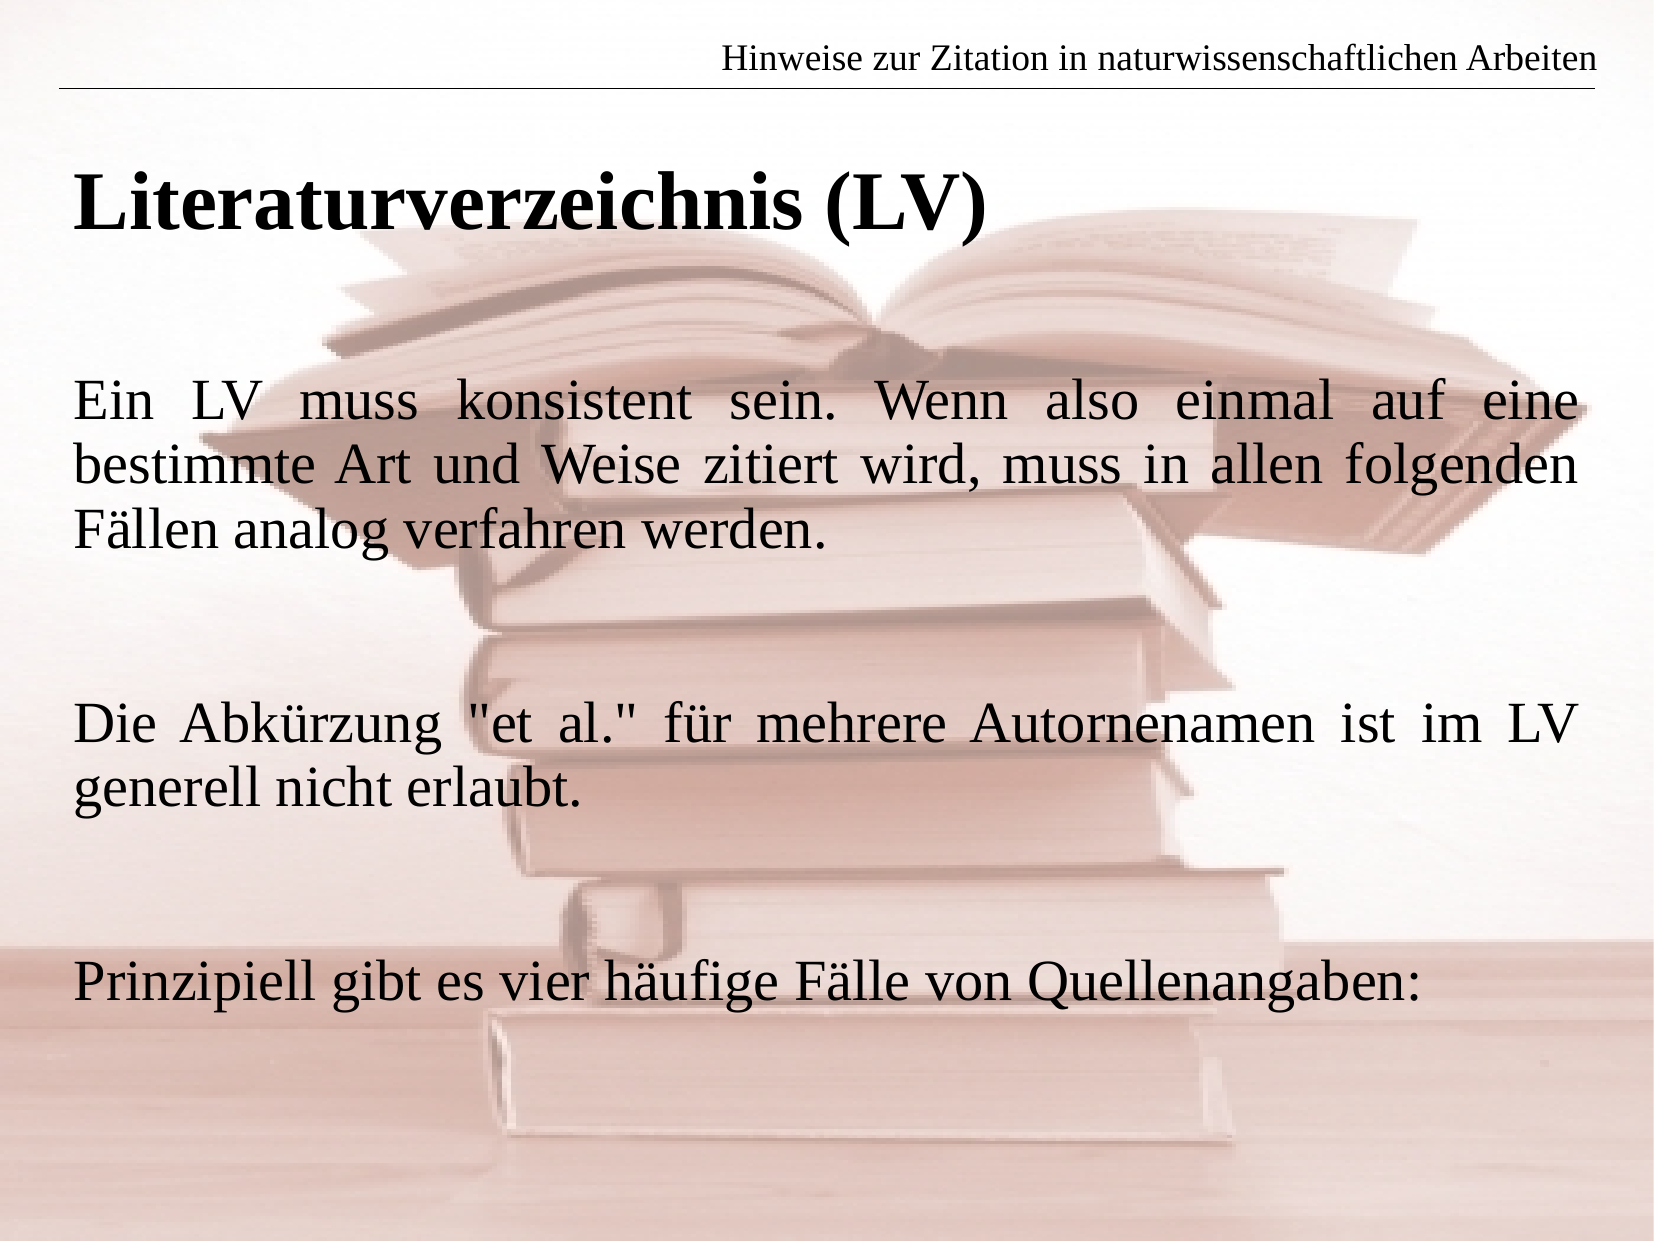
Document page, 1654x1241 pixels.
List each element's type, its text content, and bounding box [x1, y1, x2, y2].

picture [0, 0, 1654, 1241]
text_box Literaturverzeichnis (LV) Ein LV muss konsistent sein. Wenn also einmal auf eine bestimmte Art und Weise zitiert wird, muss in allen folgenden Fällen analog verfahren werden. Die Abkürzung "et al." für mehrere Autornenamen ist im LV generell nicht erlaubt. Prinzipiell gibt es vier häufige Fälle von Quellenangaben: [59, 147, 1595, 1205]
text_box Hinweise zur Zitation in naturwissenschaftlichen Arbeiten [578, 29, 1613, 89]
